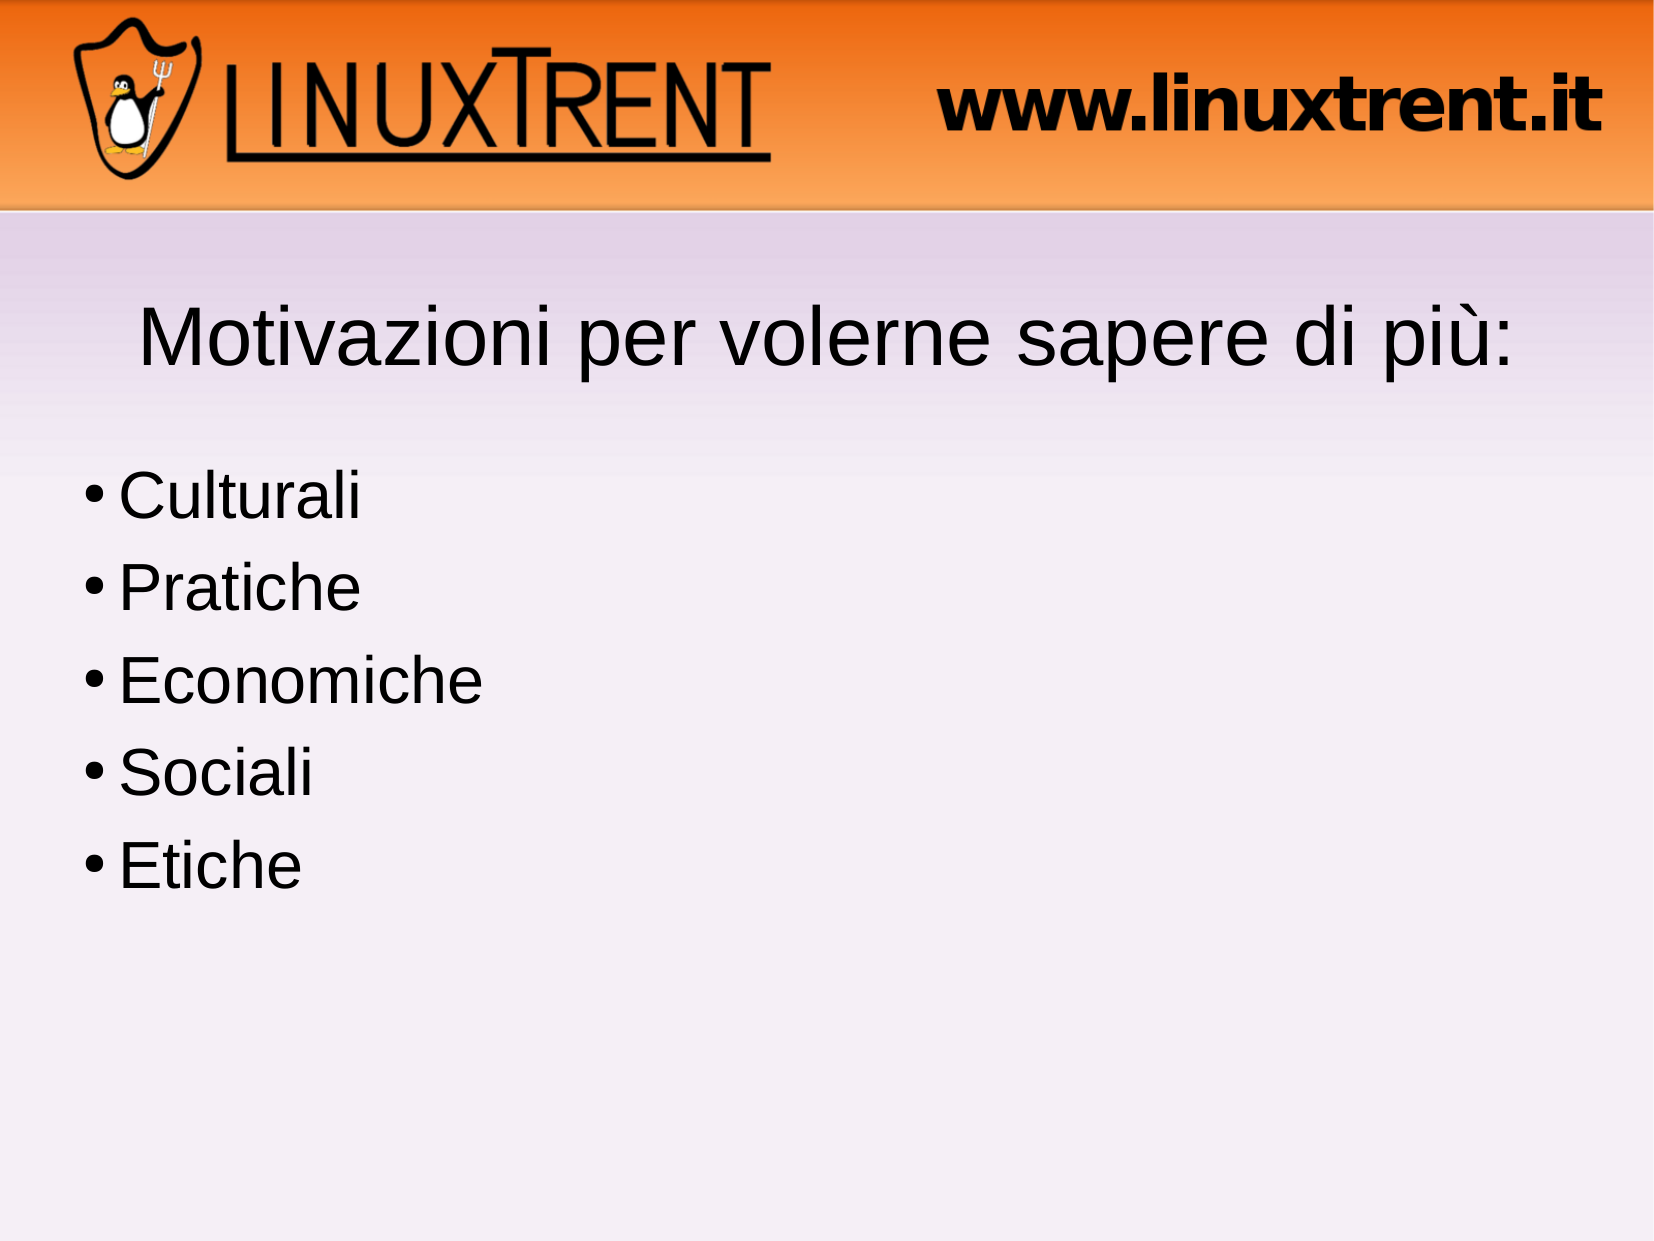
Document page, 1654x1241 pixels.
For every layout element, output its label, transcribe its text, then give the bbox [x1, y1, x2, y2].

picture [0, 0, 1654, 1241]
subtitle Motivazioni per volerne sapere di più: Culturali Pratiche Economiche Sociali Etiche [82, 290, 1571, 1109]
